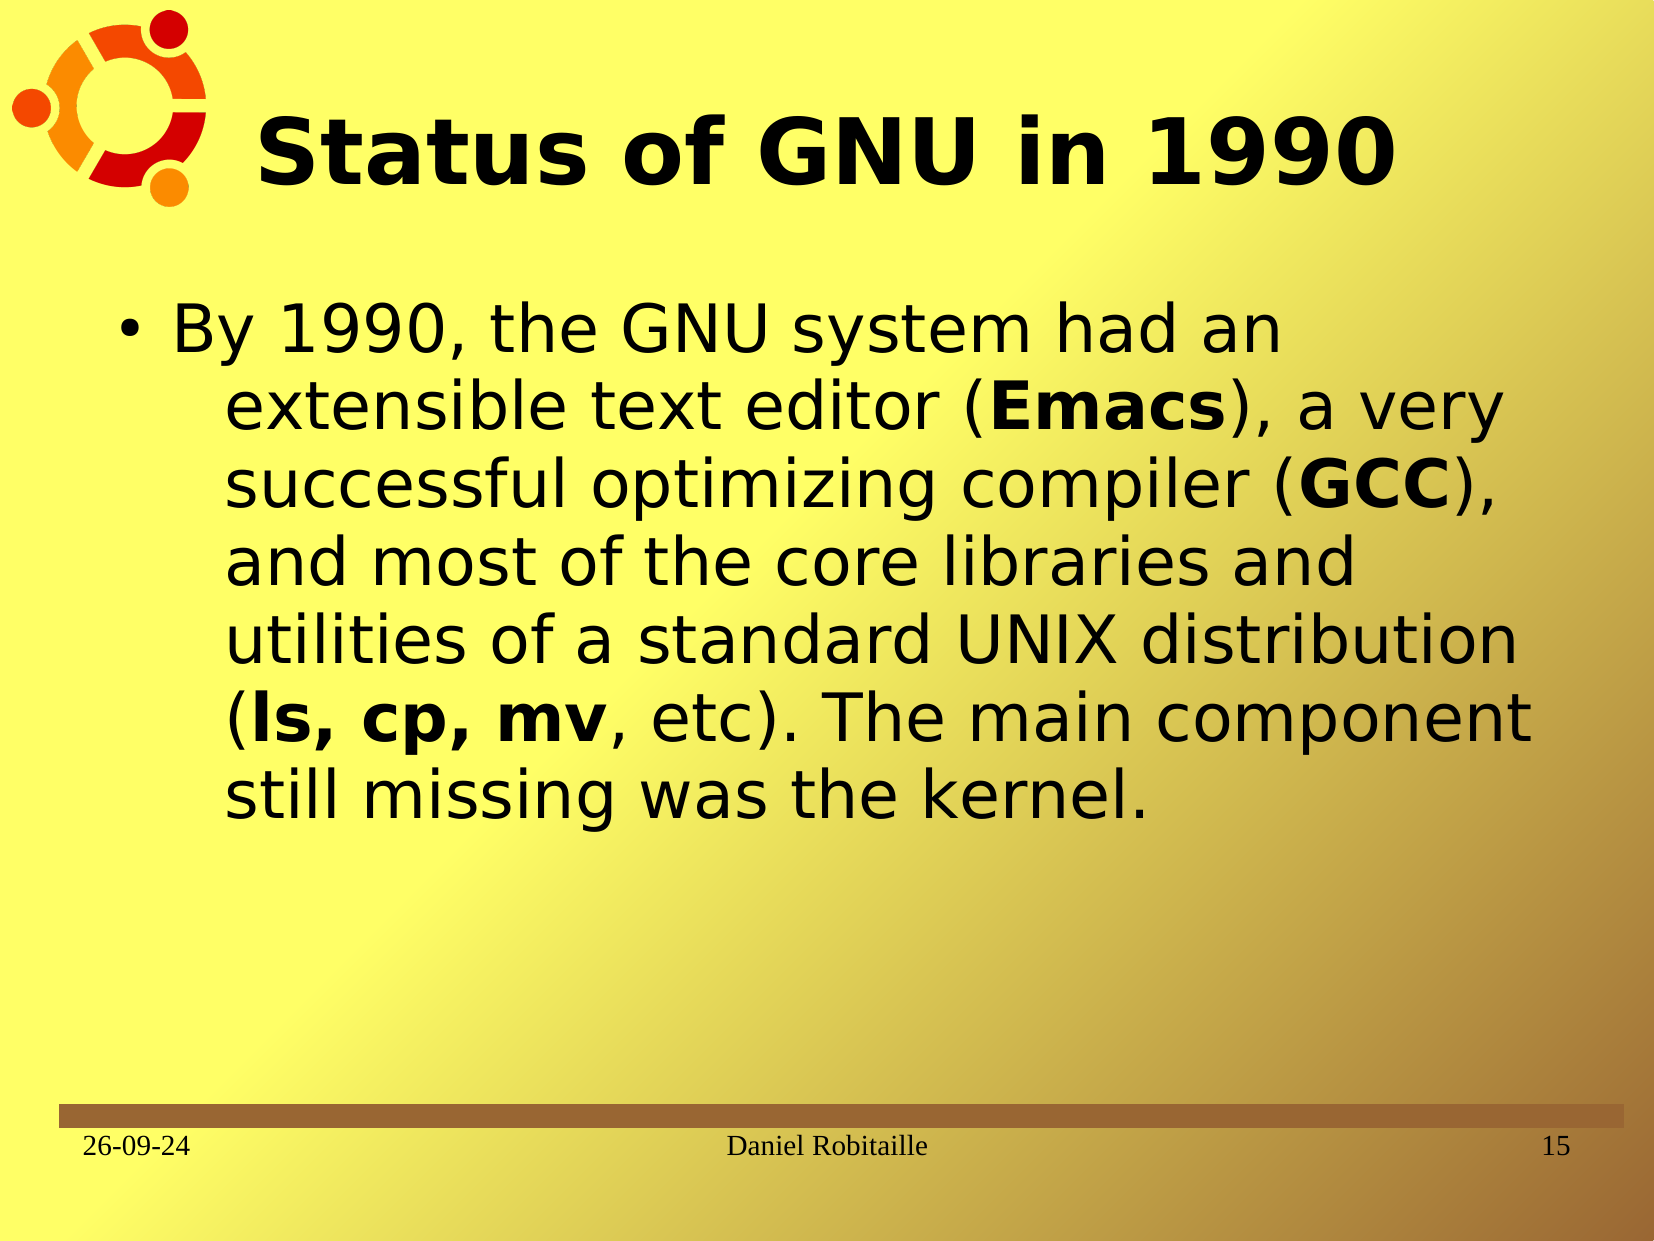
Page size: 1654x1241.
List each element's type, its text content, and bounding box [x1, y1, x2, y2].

title Status of GNU in 1990 [82, 49, 1571, 257]
picture [12, 10, 207, 207]
list By 1990, the GNU system had an extensible text editor (Emacs), a very successful optimizing compiler (GCC), and most of the core libraries and utilities of a standard UNIX distribution (ls, cp, mv, etc). The main component still missing was the kernel. [82, 290, 1571, 1109]
